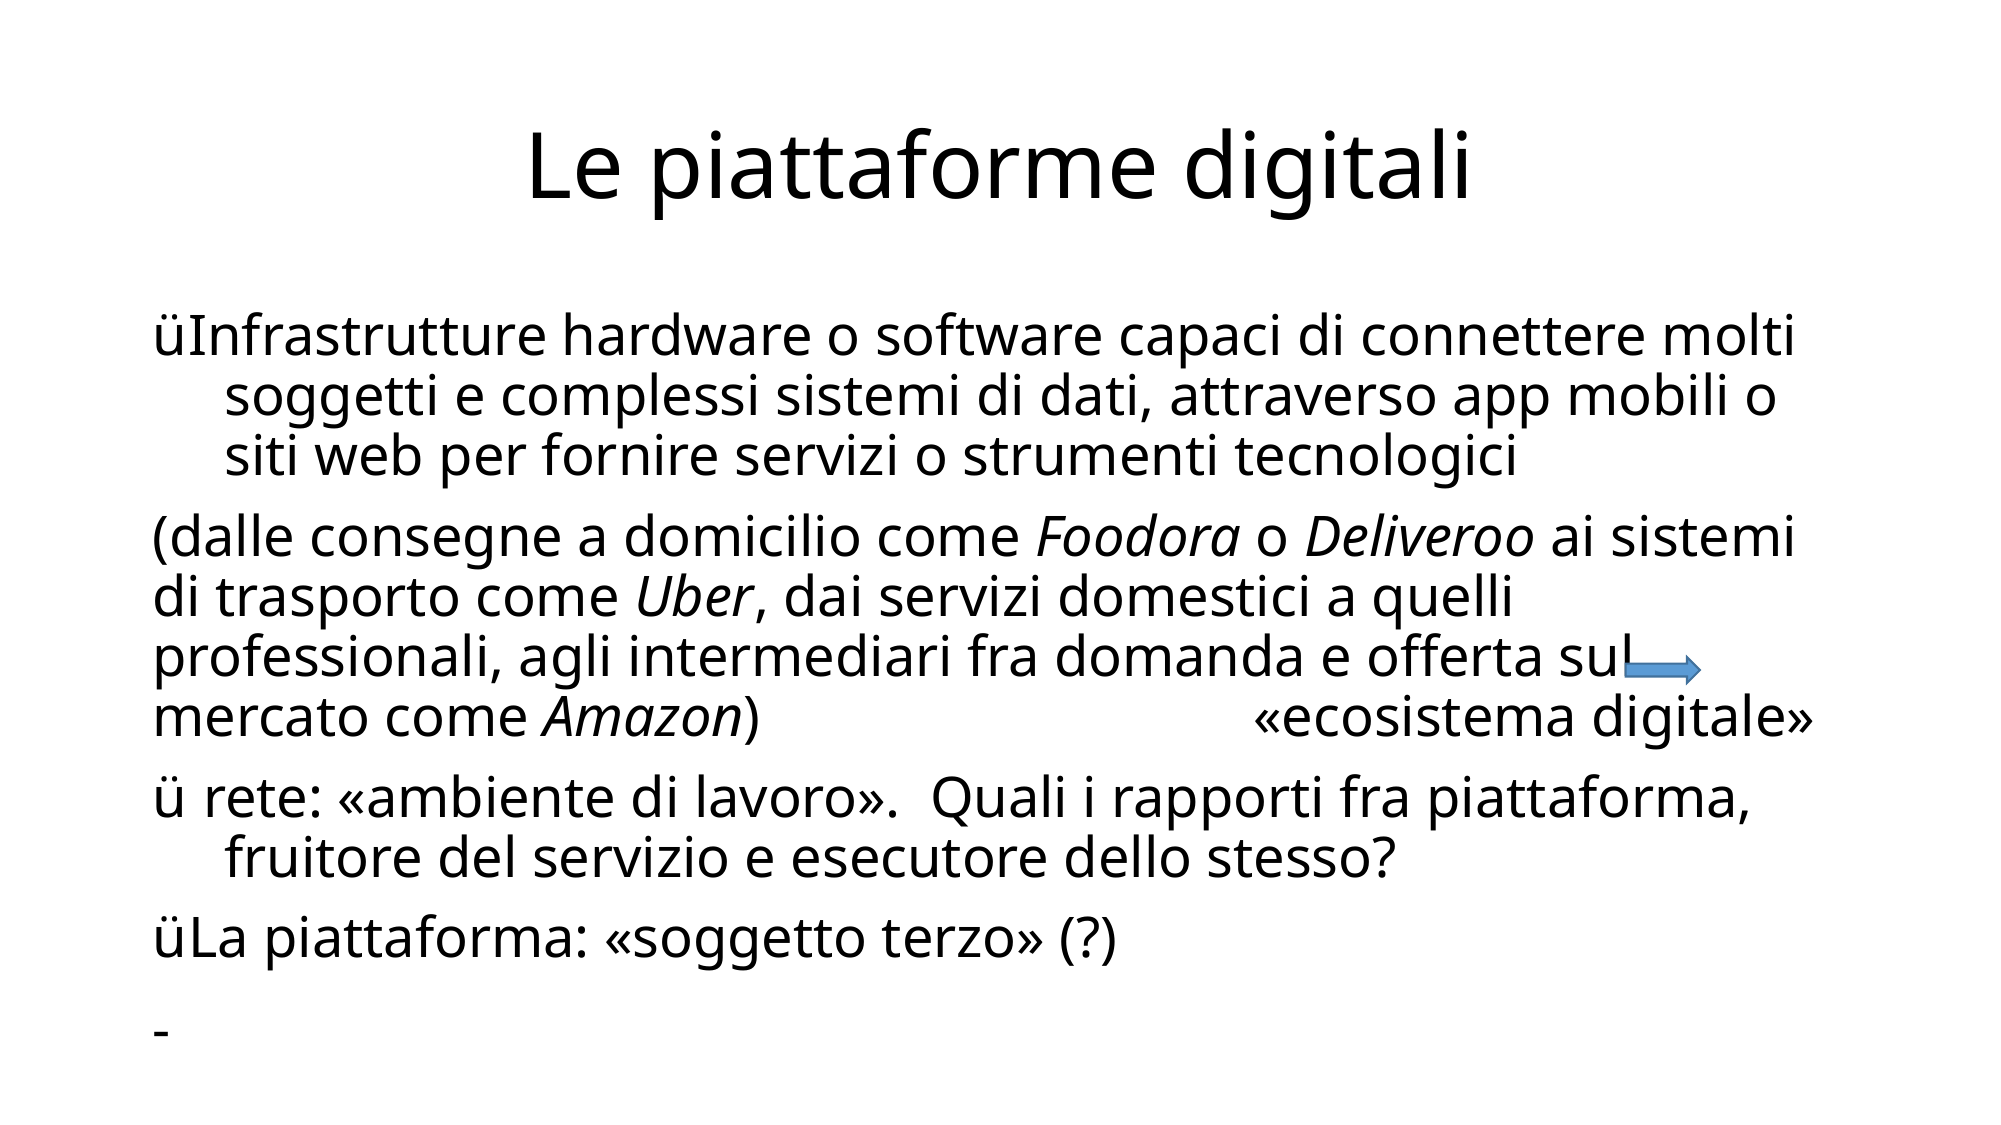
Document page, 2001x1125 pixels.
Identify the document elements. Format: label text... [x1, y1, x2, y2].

text_box [1625, 657, 1700, 683]
list Infrastrutture hardware o software capaci di connettere molti soggetti e complessi sistemi di dati, attraverso app mobili o siti web per fornire servizi o strumenti tecnologici (dalle consegne a domicilio come Foodora o Deliveroo ai sistemi di trasporto come Uber, dai servizi domestici a quelli professionali, agli intermediari fra domanda e offerta sul mercato come Amazon) «ecosistema digitale» rete: «ambiente di lavoro». Quali i rapporti fra piattaforma, fruitore del servizio e esecutore dello stesso? La piattaforma: «soggetto terzo» (?) [137, 299, 1863, 1014]
title Le piattaforme digitali [137, 59, 1863, 278]
